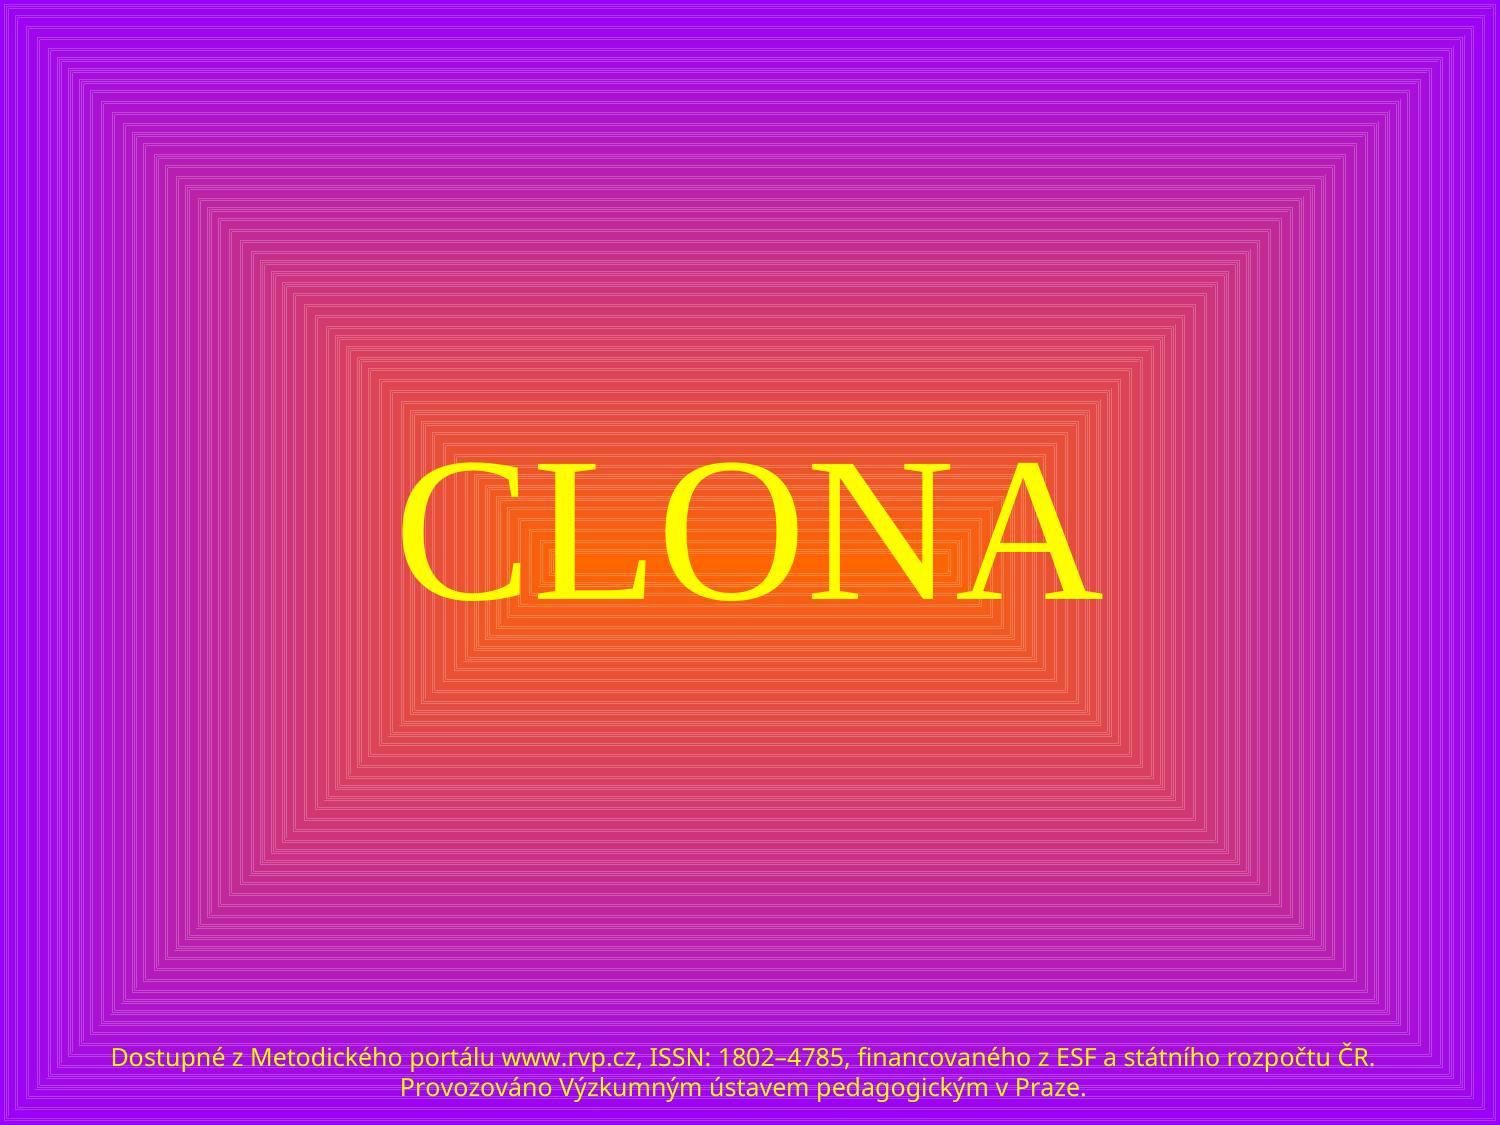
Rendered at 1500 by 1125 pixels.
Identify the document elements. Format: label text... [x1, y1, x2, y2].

text_box Dostupné z Metodického portálu www.rvp.cz, ISSN: 1802–4785, financovaného z ESF a státního rozpočtu ČR. Provozováno Výzkumným ústavem pedagogickým v Praze. [35, 1041, 1454, 1102]
text_box CLONA [0, 385, 1500, 649]
